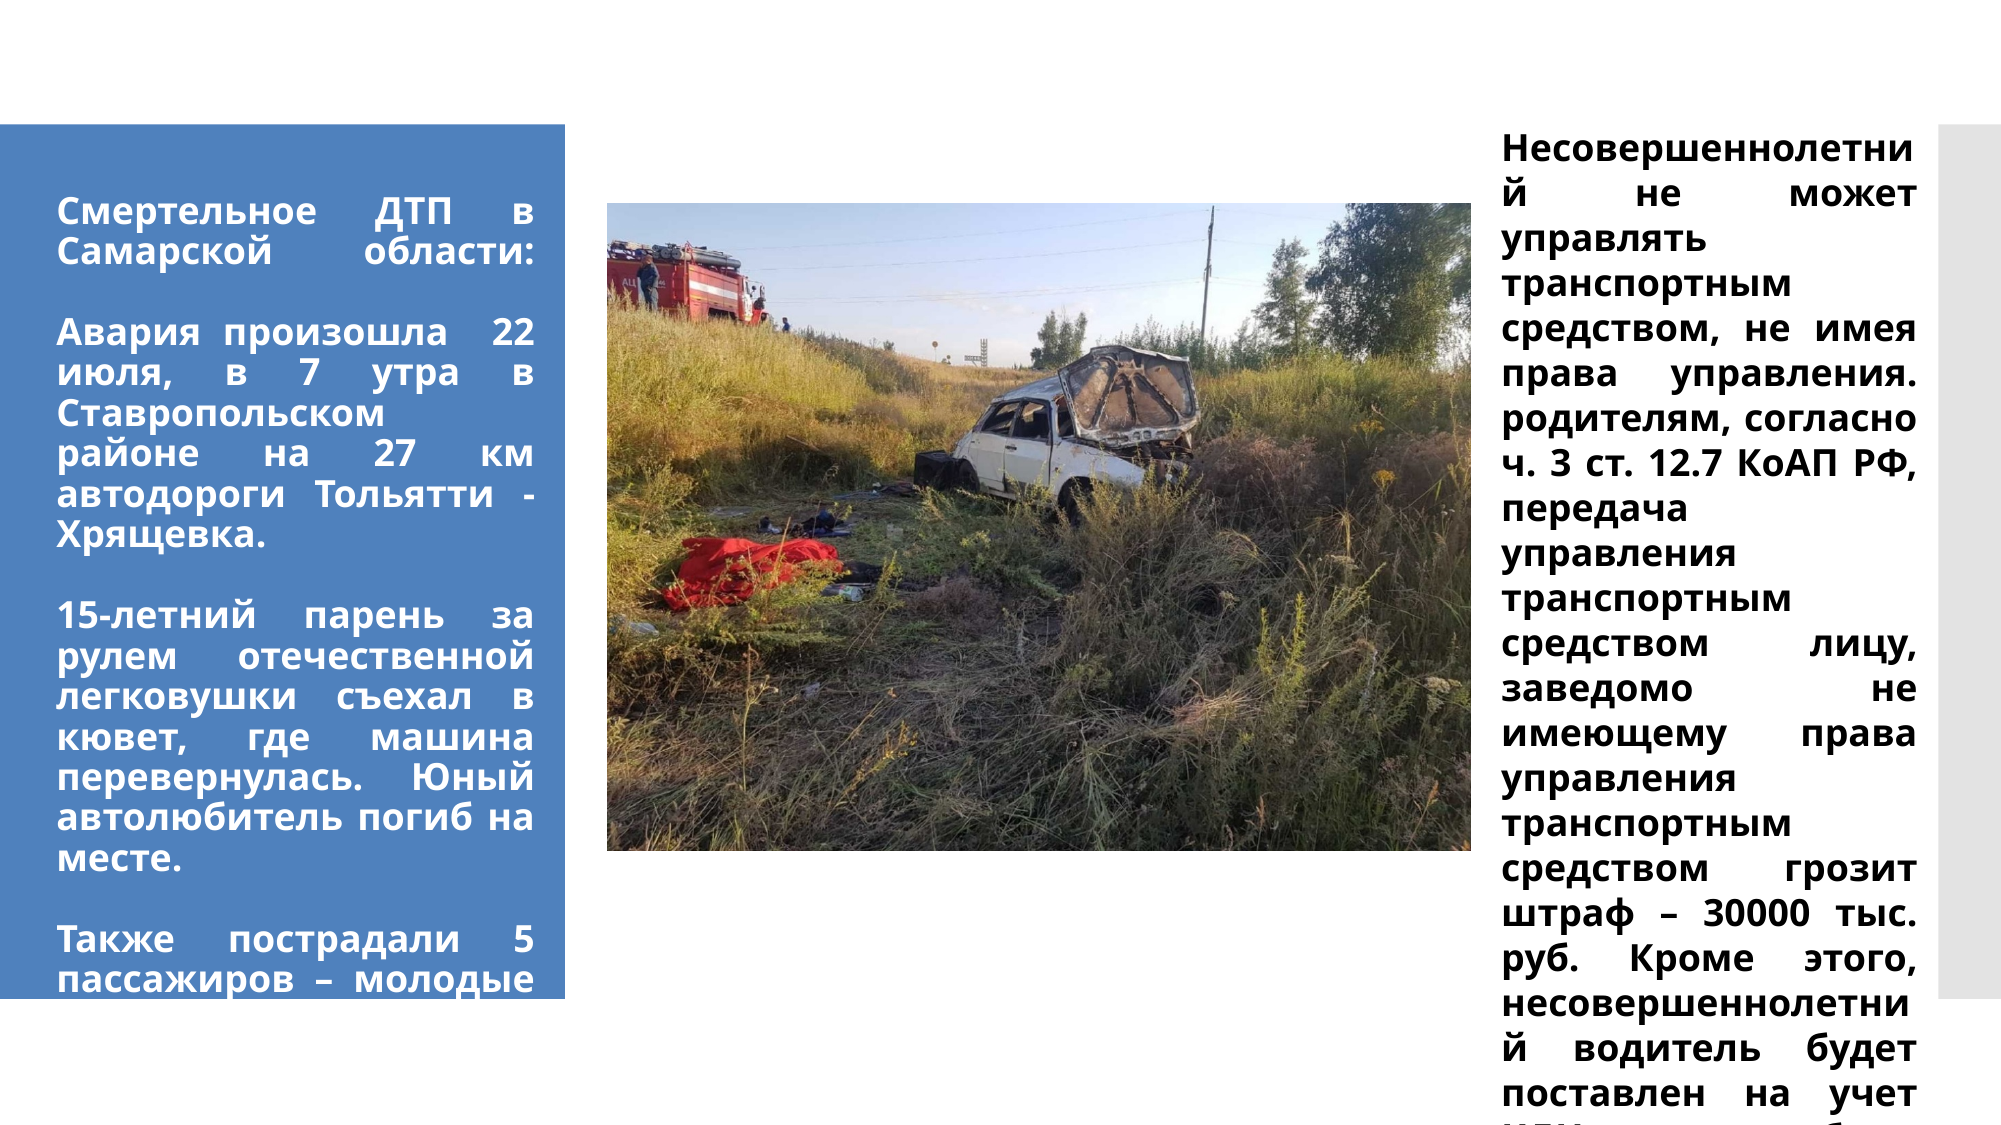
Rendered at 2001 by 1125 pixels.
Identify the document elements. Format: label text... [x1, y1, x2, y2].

picture [607, 203, 1471, 851]
title Смертельное ДТП в Самарской области: Авария произошла 22 июля, в 7 утра в Ставропольском районе на 27 км автодороги Тольятти - Хрящевка. 15-летний парень за рулем отечественной легковушки съехал в кювет, где машина перевернулась. Юный автолюбитель погиб на месте. Также пострадали 5 пассажиров – молодые люди от 14 до 20 лет. [41, 184, 550, 940]
text_box Несовершеннолетний не может управлять транспортным средством, не имея права управления. родителям, согласно ч. 3 ст. 12.7 КоАП РФ, передача управления транспортным средством лицу, заведомо не имеющему права управления транспортным средством грозит штраф – 30000 тыс. руб. Кроме этого, несовершеннолетний водитель будет поставлен на учет КДН, а автомобиль будет задержан. [1486, 116, 1933, 1125]
